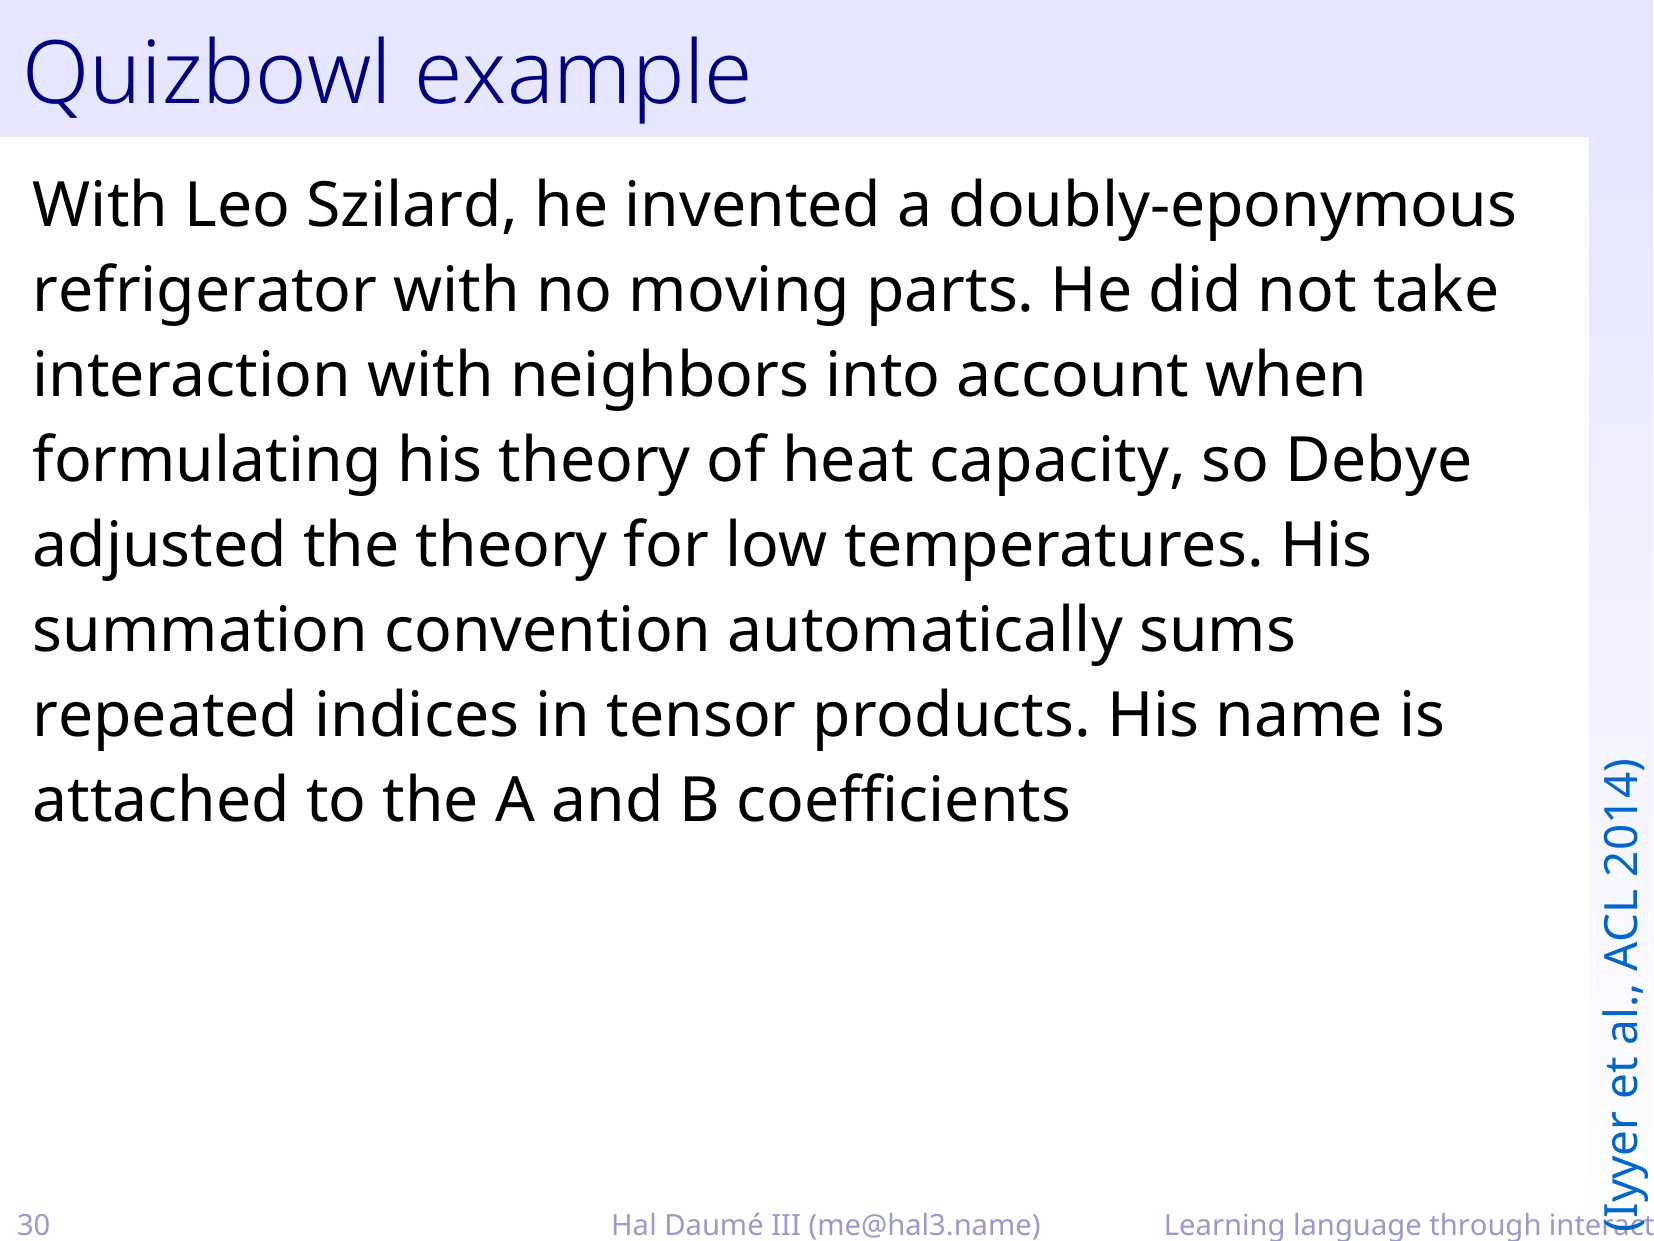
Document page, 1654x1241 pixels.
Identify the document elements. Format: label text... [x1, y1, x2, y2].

title Quizbowl example [22, 8, 1639, 131]
list With Leo Szilard, he invented a doubly-eponymous refrigerator with no moving parts. He did not take interaction with neighbors into account when formulating his theory of heat capacity, so Debye adjusted the theory for low temperatures. His summation convention automatically sums repeated indices in tensor products. His name is attached to the A and B coefficients [32, 159, 1575, 879]
text_box (Iyyer et al., ACL 2014) [1585, 688, 1649, 1236]
